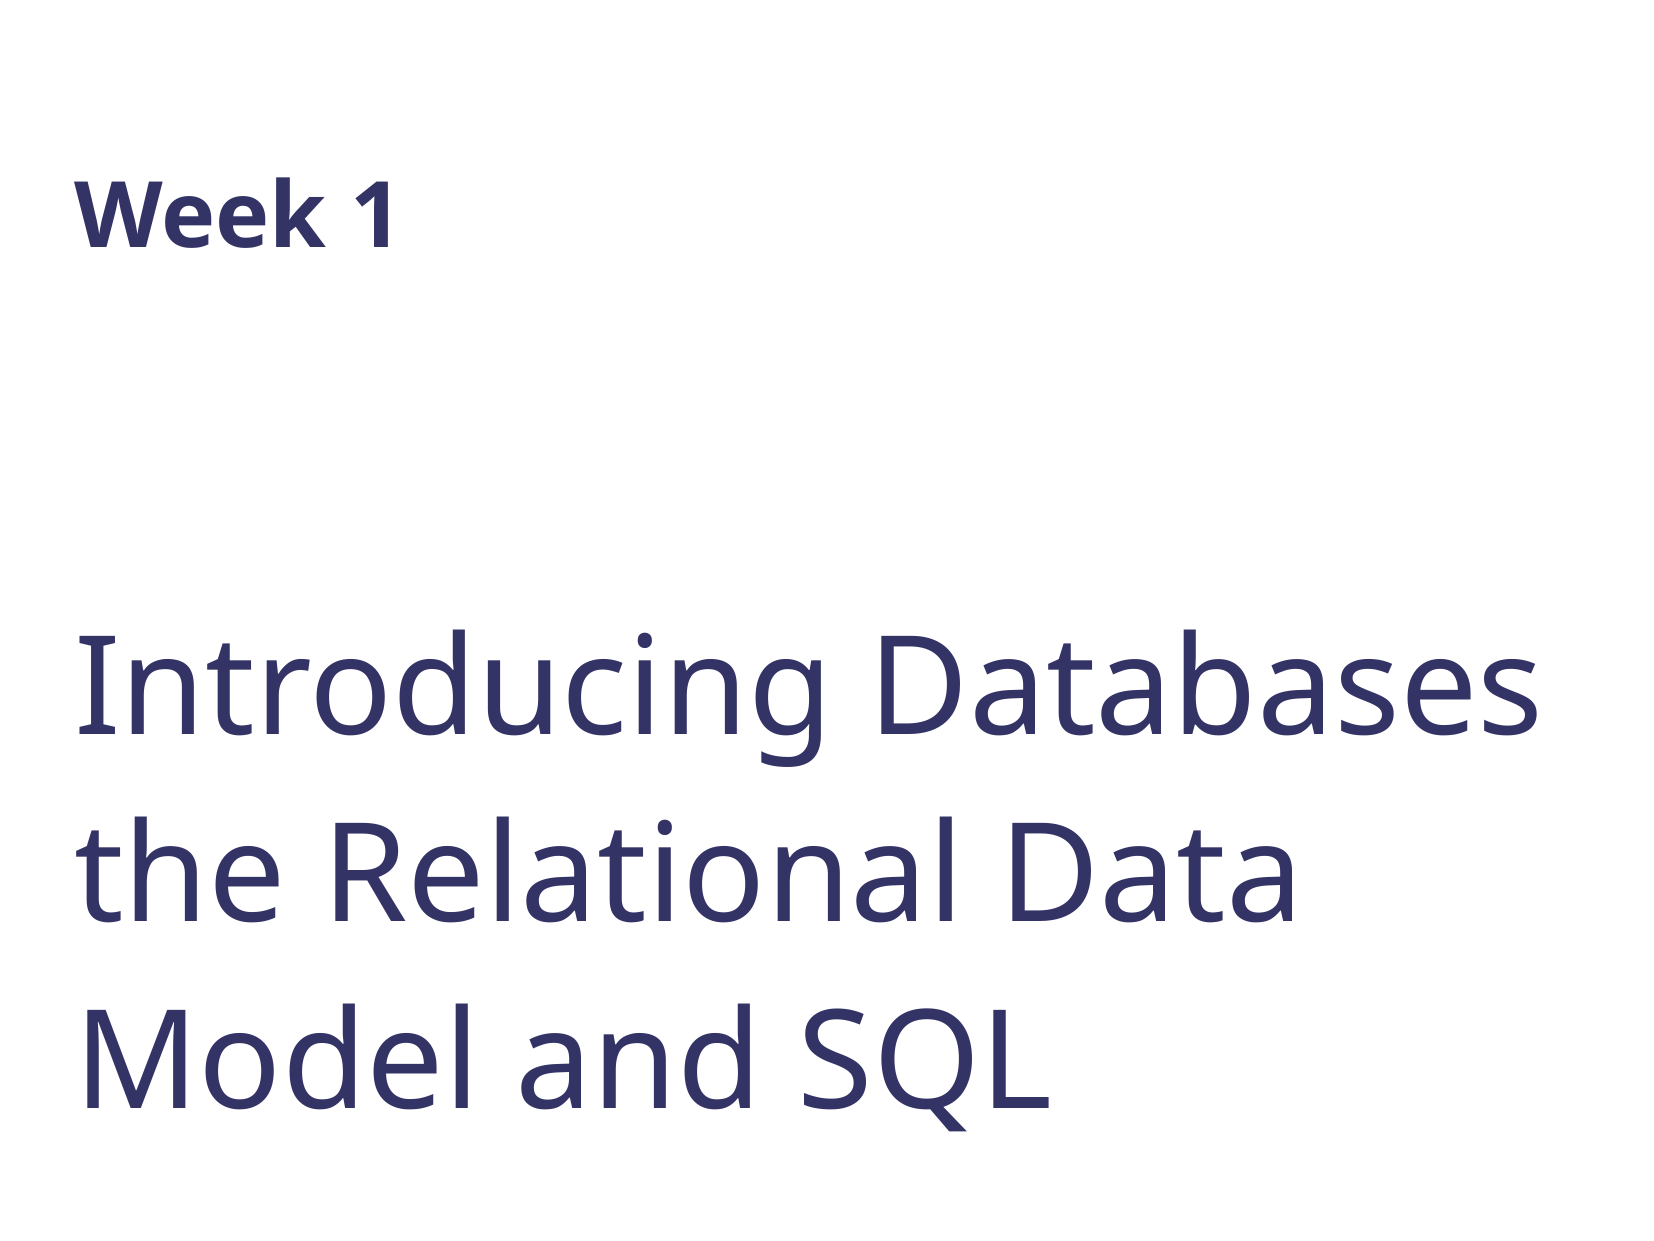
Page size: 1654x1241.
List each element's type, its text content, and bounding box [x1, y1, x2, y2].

title Week 1 Introducing Databases the Relational Data Model and SQL [74, 150, 1651, 1163]
